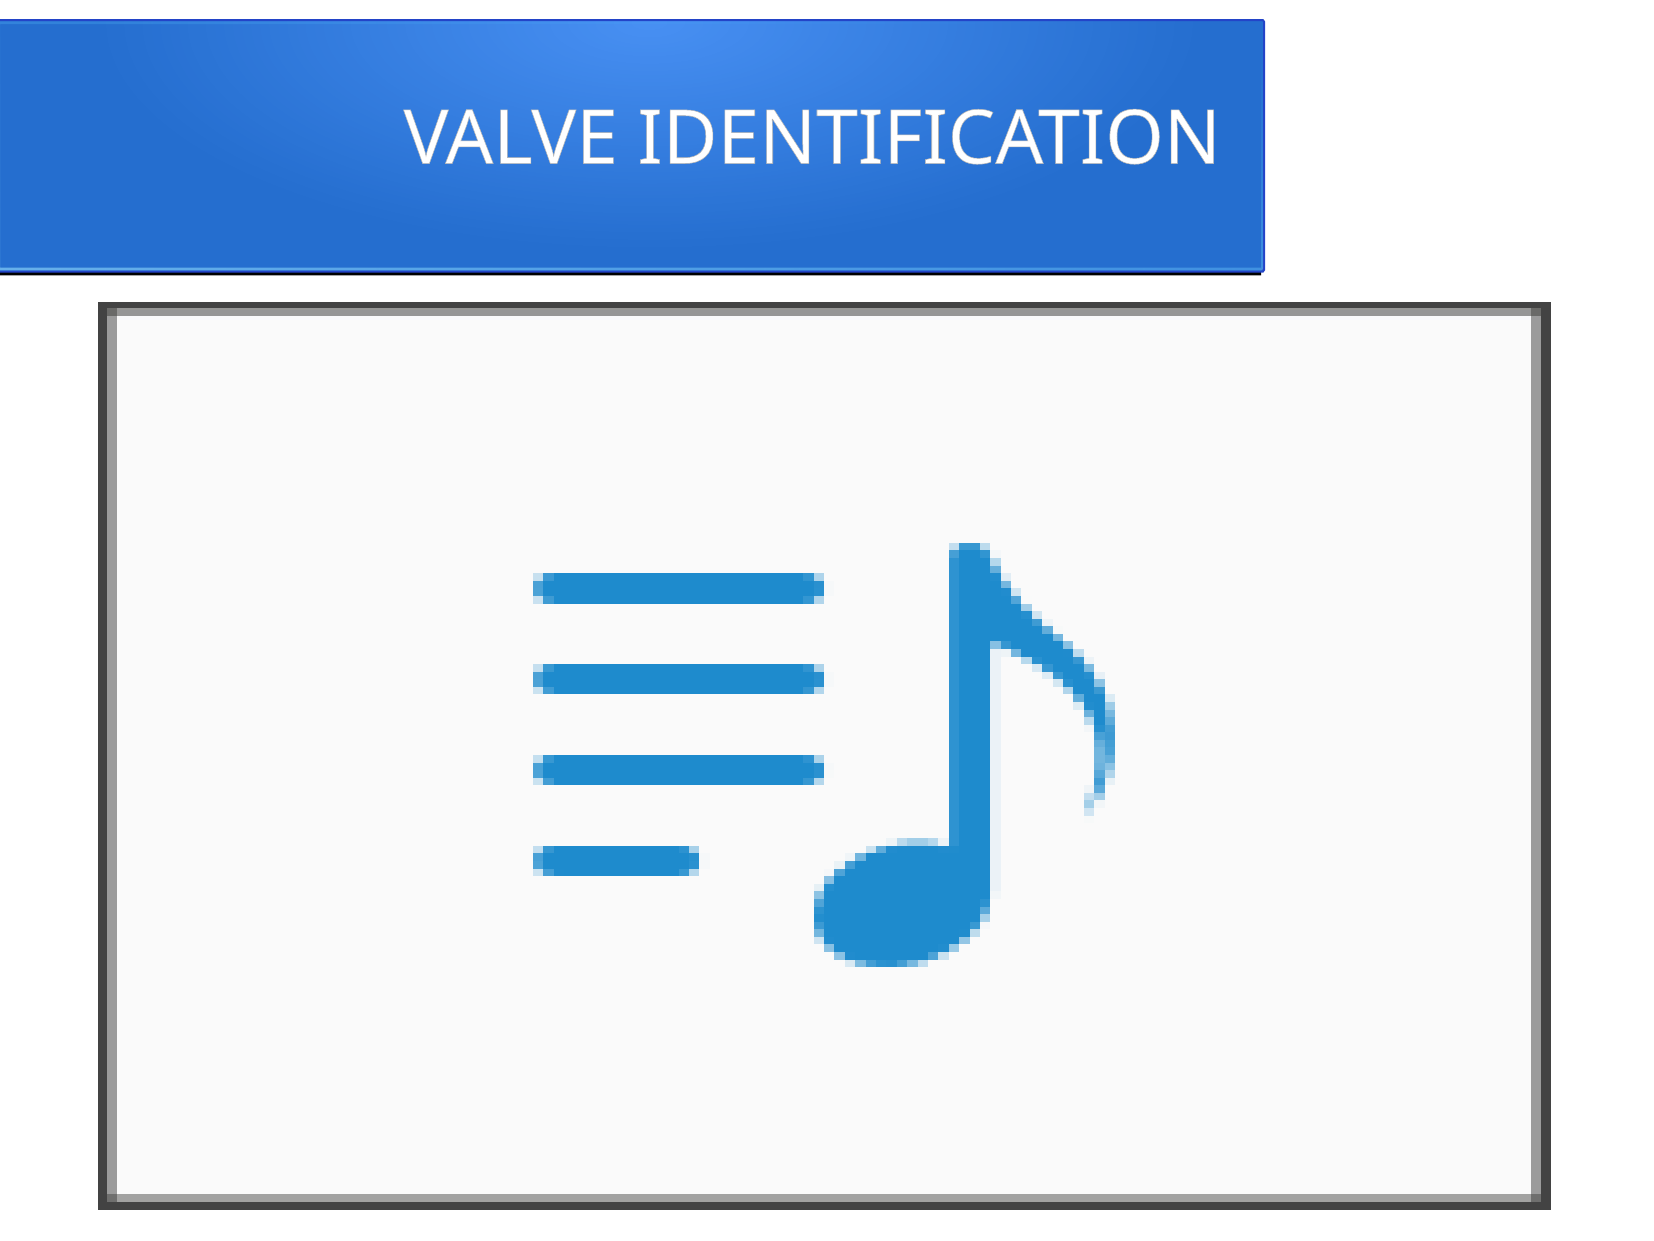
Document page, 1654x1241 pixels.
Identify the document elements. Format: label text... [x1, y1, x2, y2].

text_box Valve identification [54, 92, 1222, 180]
text_box [96, 300, 1552, 1211]
